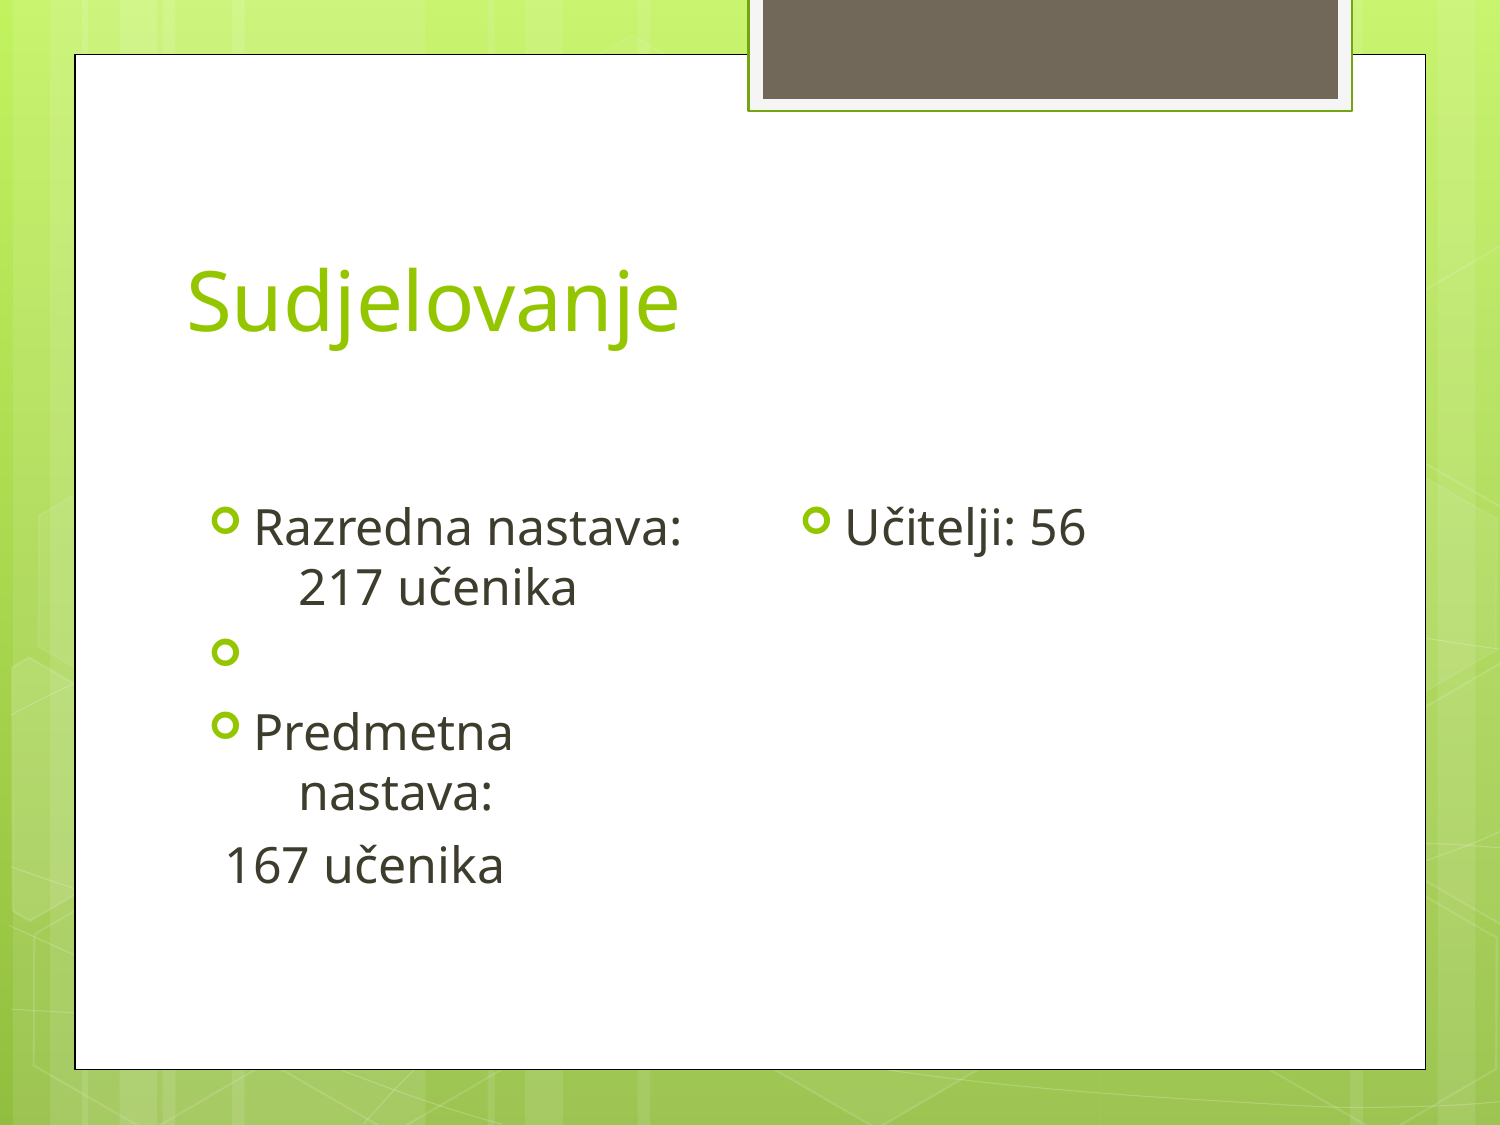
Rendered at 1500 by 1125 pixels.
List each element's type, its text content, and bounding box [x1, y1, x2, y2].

list Razredna nastava: 217 učenika Predmetna nastava: 167 učenika [170, 487, 732, 954]
title Sudjelovanje [171, 168, 1324, 357]
list Učitelji: 56 [761, 487, 1324, 954]
